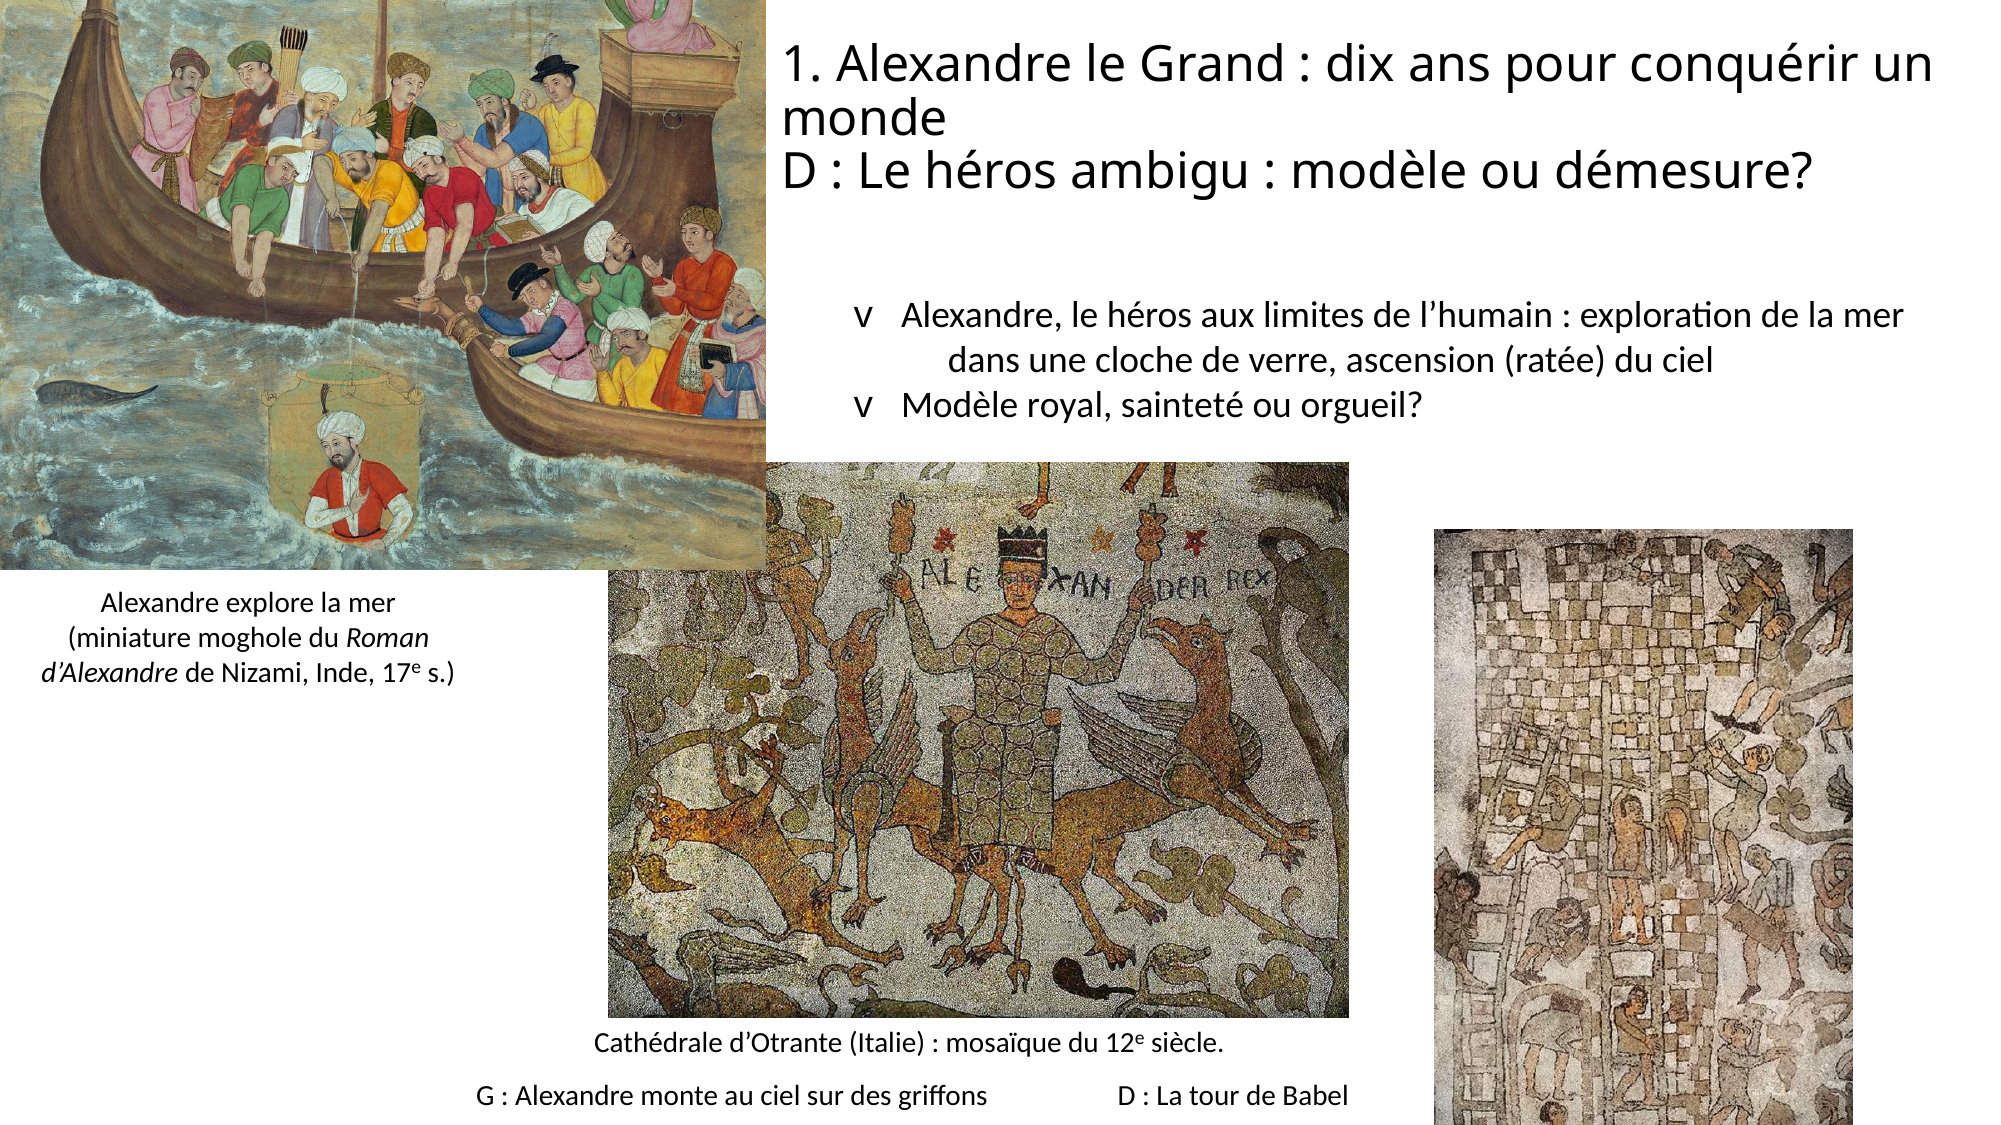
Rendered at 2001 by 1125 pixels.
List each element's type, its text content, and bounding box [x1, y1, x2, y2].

title 1. Alexandre le Grand : dix ans pour conquérir un monde D : Le héros ambigu : modèle ou démesure? [766, 10, 2000, 228]
list Cathédrale d’Otrante (Italie) : mosaïque du 12e siècle. G : Alexandre monte au ciel sur des griffons D : La tour de Babel [461, 1020, 1434, 1125]
picture [0, 0, 1349, 1018]
text_box Alexandre, le héros aux limites de l’humain : exploration de la mer dans une cloche de verre, ascension (ratée) du ciel Modèle royal, sainteté ou orgueil? [839, 282, 1965, 435]
text_box Alexandre explore la mer (miniature moghole du Roman d’Alexandre de Nizami, Inde, 17e s.) [21, 575, 476, 697]
picture [1434, 529, 1853, 1125]
